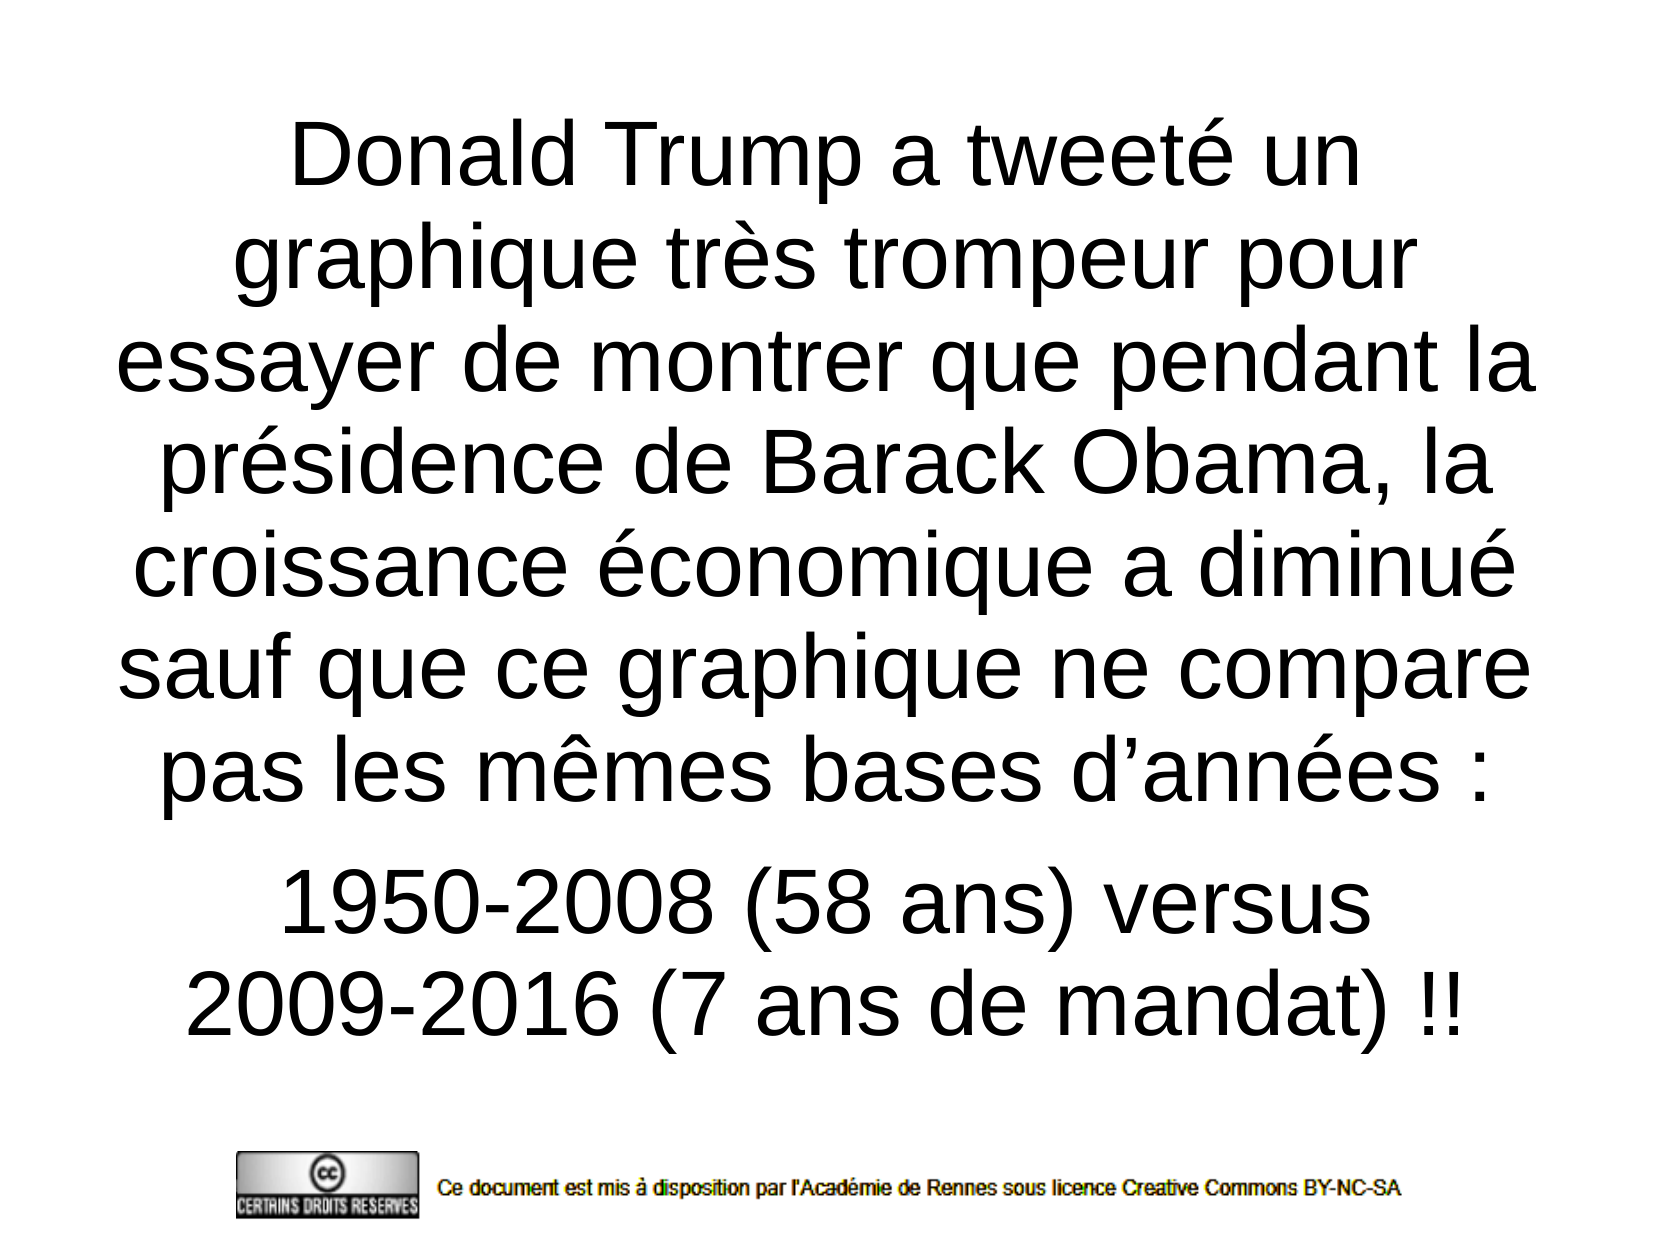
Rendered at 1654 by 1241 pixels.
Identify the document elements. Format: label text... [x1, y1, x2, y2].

picture [236, 1151, 1418, 1228]
subtitle Donald Trump a tweeté un graphique très trompeur pour essayer de montrer que pendant la présidence de Barack Obama, la croissance économique a diminué sauf que ce graphique ne compare pas les mêmes bases d’années : 1950-2008 (58 ans) versus 2009-2016 (7 ans de mandat) !! [82, 49, 1571, 1109]
